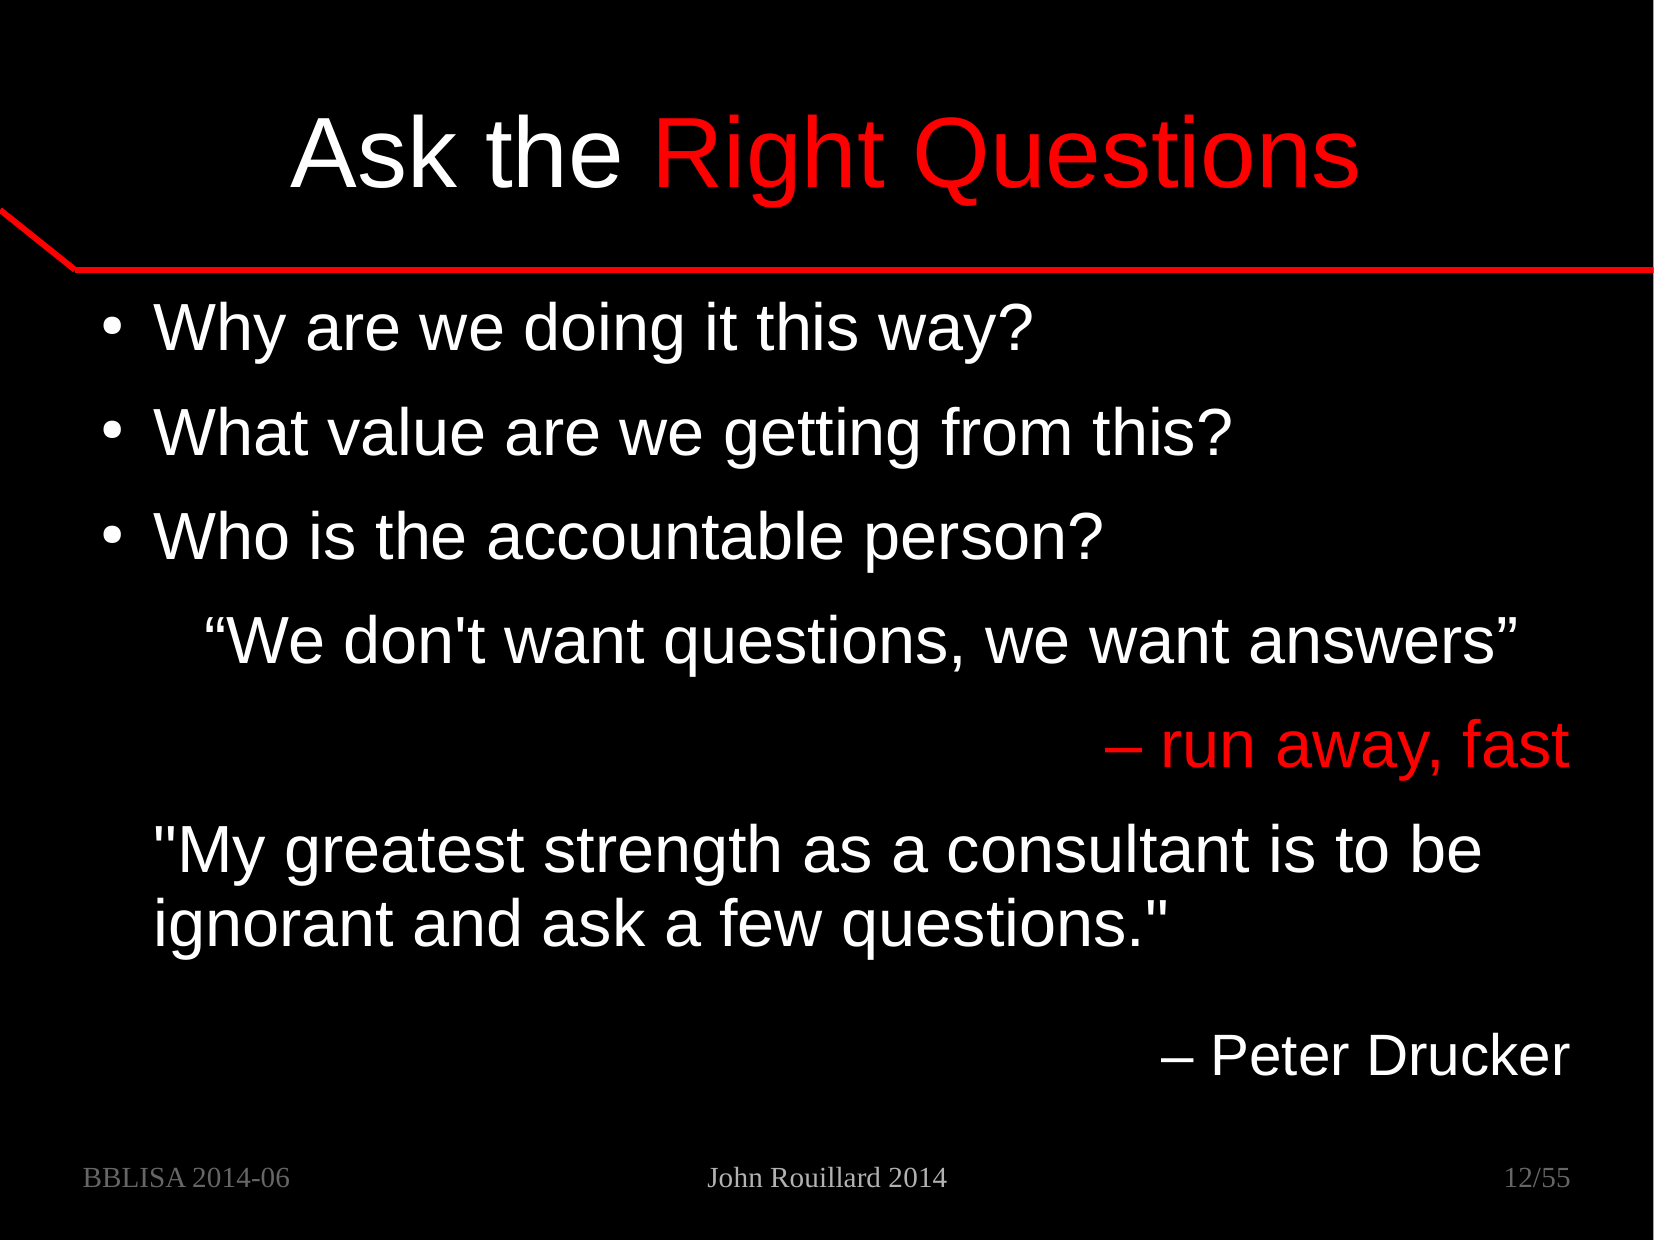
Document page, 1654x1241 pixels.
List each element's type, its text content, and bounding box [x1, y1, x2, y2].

list Why are we doing it this way? What value are we getting from this? Who is the accountable person? “We don't want questions, we want answers” – run away, fast "My greatest strength as a consultant is to be ignorant and ask a few questions." – Peter Drucker [82, 290, 1571, 1110]
title Ask the Right Questions [82, 49, 1571, 257]
